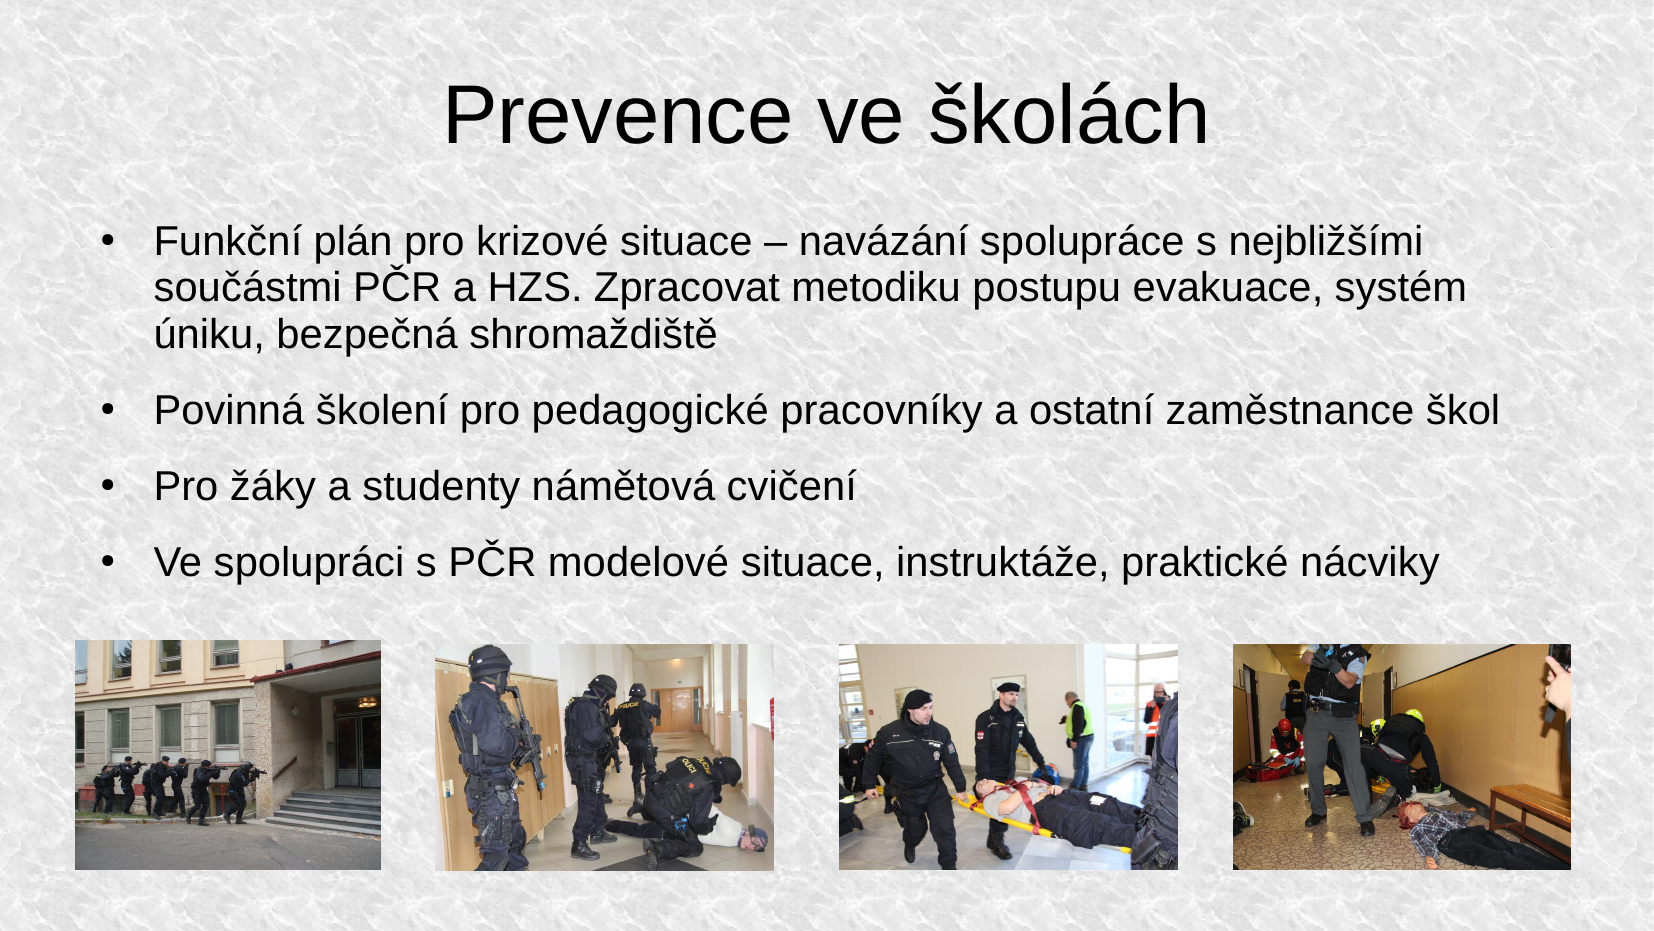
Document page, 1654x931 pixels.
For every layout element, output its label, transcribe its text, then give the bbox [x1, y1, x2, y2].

list Funkční plán pro krizové situace – navázání spolupráce s nejbližšími součástmi PČR a HZS. Zpracovat metodiku postupu evakuace, systém úniku, bezpečná shromaždiště Povinná školení pro pedagogické pracovníky a ostatní zaměstnance škol Pro žáky a studenty námětová cvičení Ve spolupráci s PČR modelové situace, instruktáže, praktické nácviky [82, 217, 1571, 758]
picture [0, 0, 1654, 931]
title Prevence ve školách [82, 37, 1571, 193]
